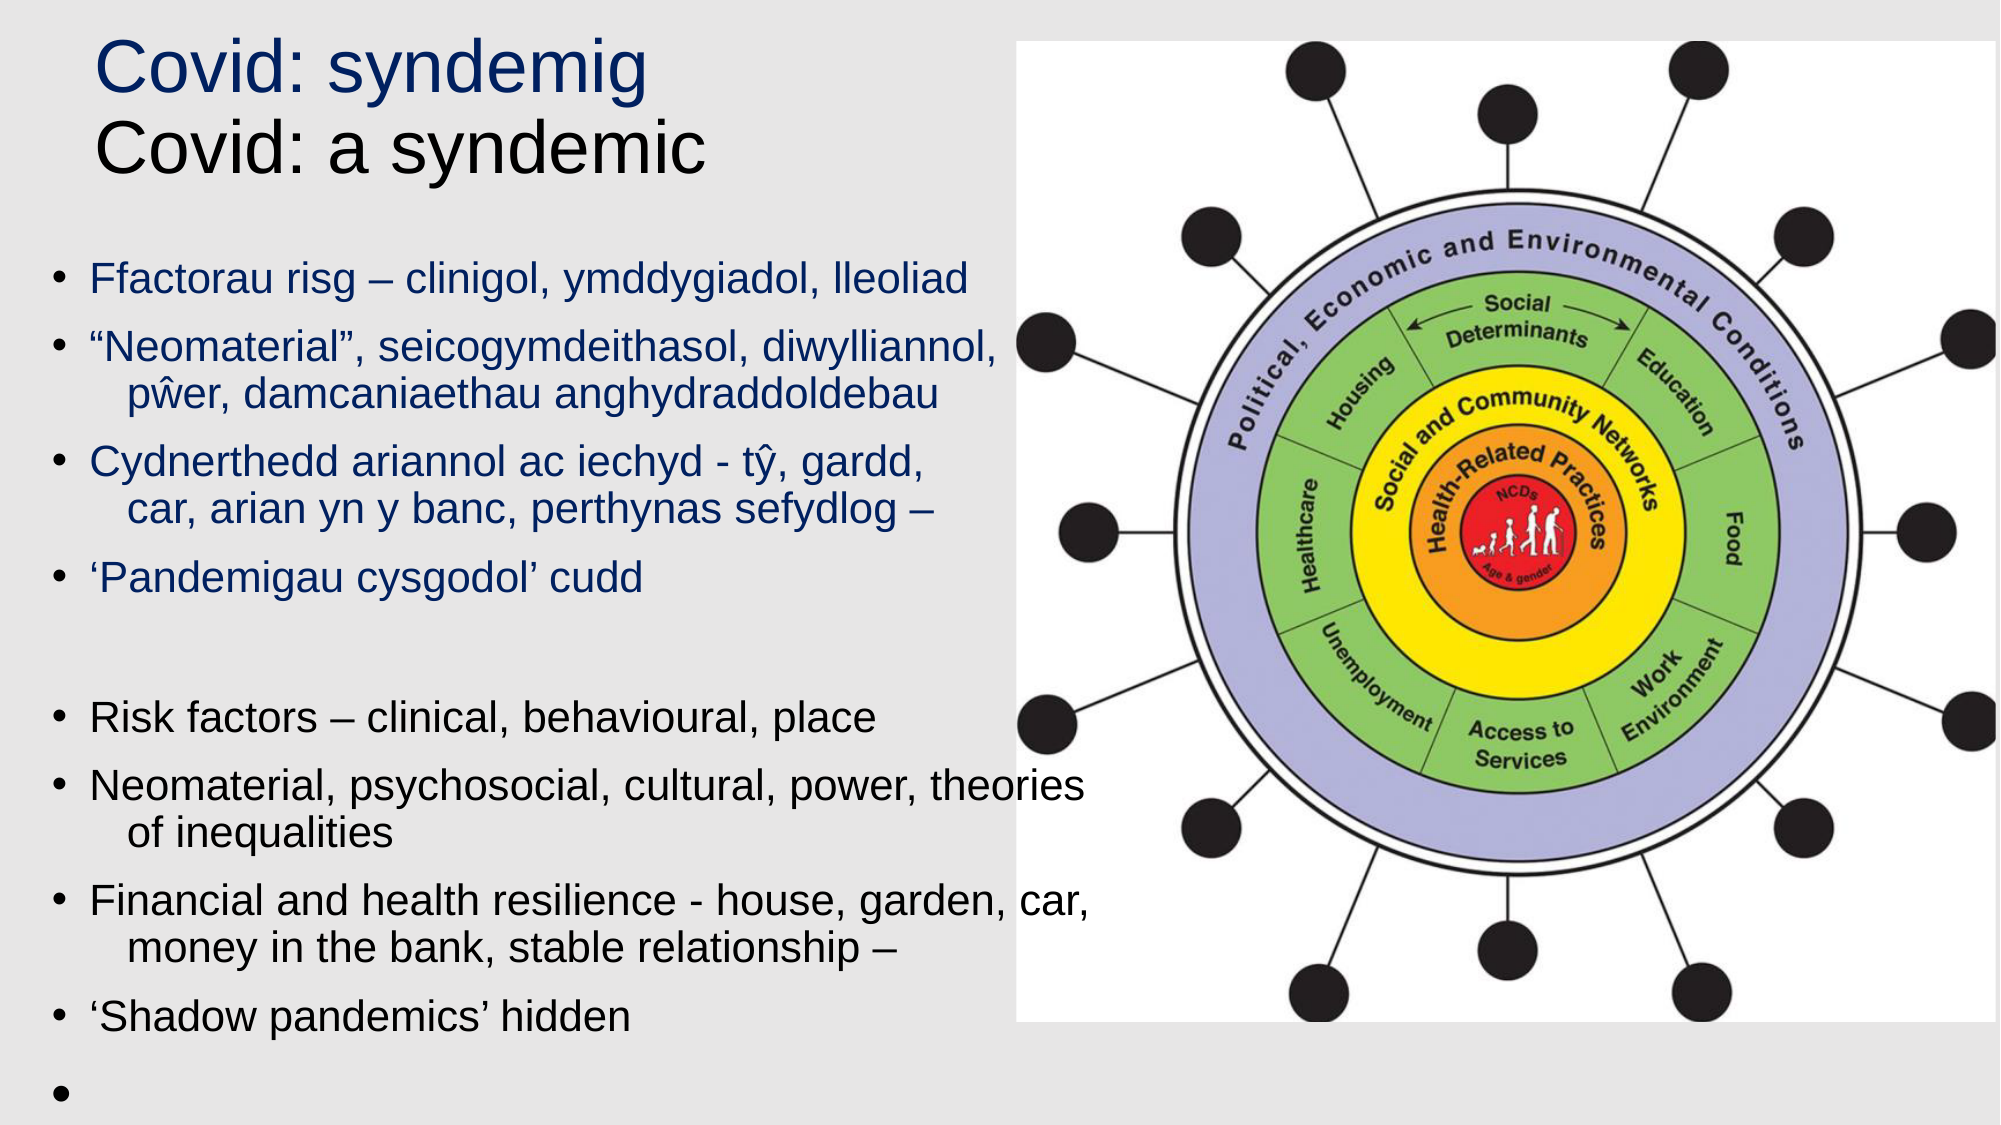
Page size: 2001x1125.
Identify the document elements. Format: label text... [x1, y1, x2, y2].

picture [1016, 41, 1996, 1022]
list Risk factors – clinical, behavioural, place Neomaterial, psychosocial, cultural, power, theories of inequalities Financial and health resilience - house, garden, car, money in the bank, stable relationship – ‘Shadow pandemics’ hidden [36, 687, 1122, 1125]
title Covid: syndemig Covid: a syndemic [79, 0, 965, 218]
text_box Ffactorau risg – clinigol, ymddygiadol, lleoliad “Neomaterial”, seicogymdeithasol, diwylliannol, pŵer, damcaniaethau anghydraddoldebau Cydnerthedd ariannol ac iechyd - tŷ, gardd, car, arian yn y banc, perthynas sefydlog – ‘Pandemigau cysgodol’ cudd [36, 247, 1017, 703]
